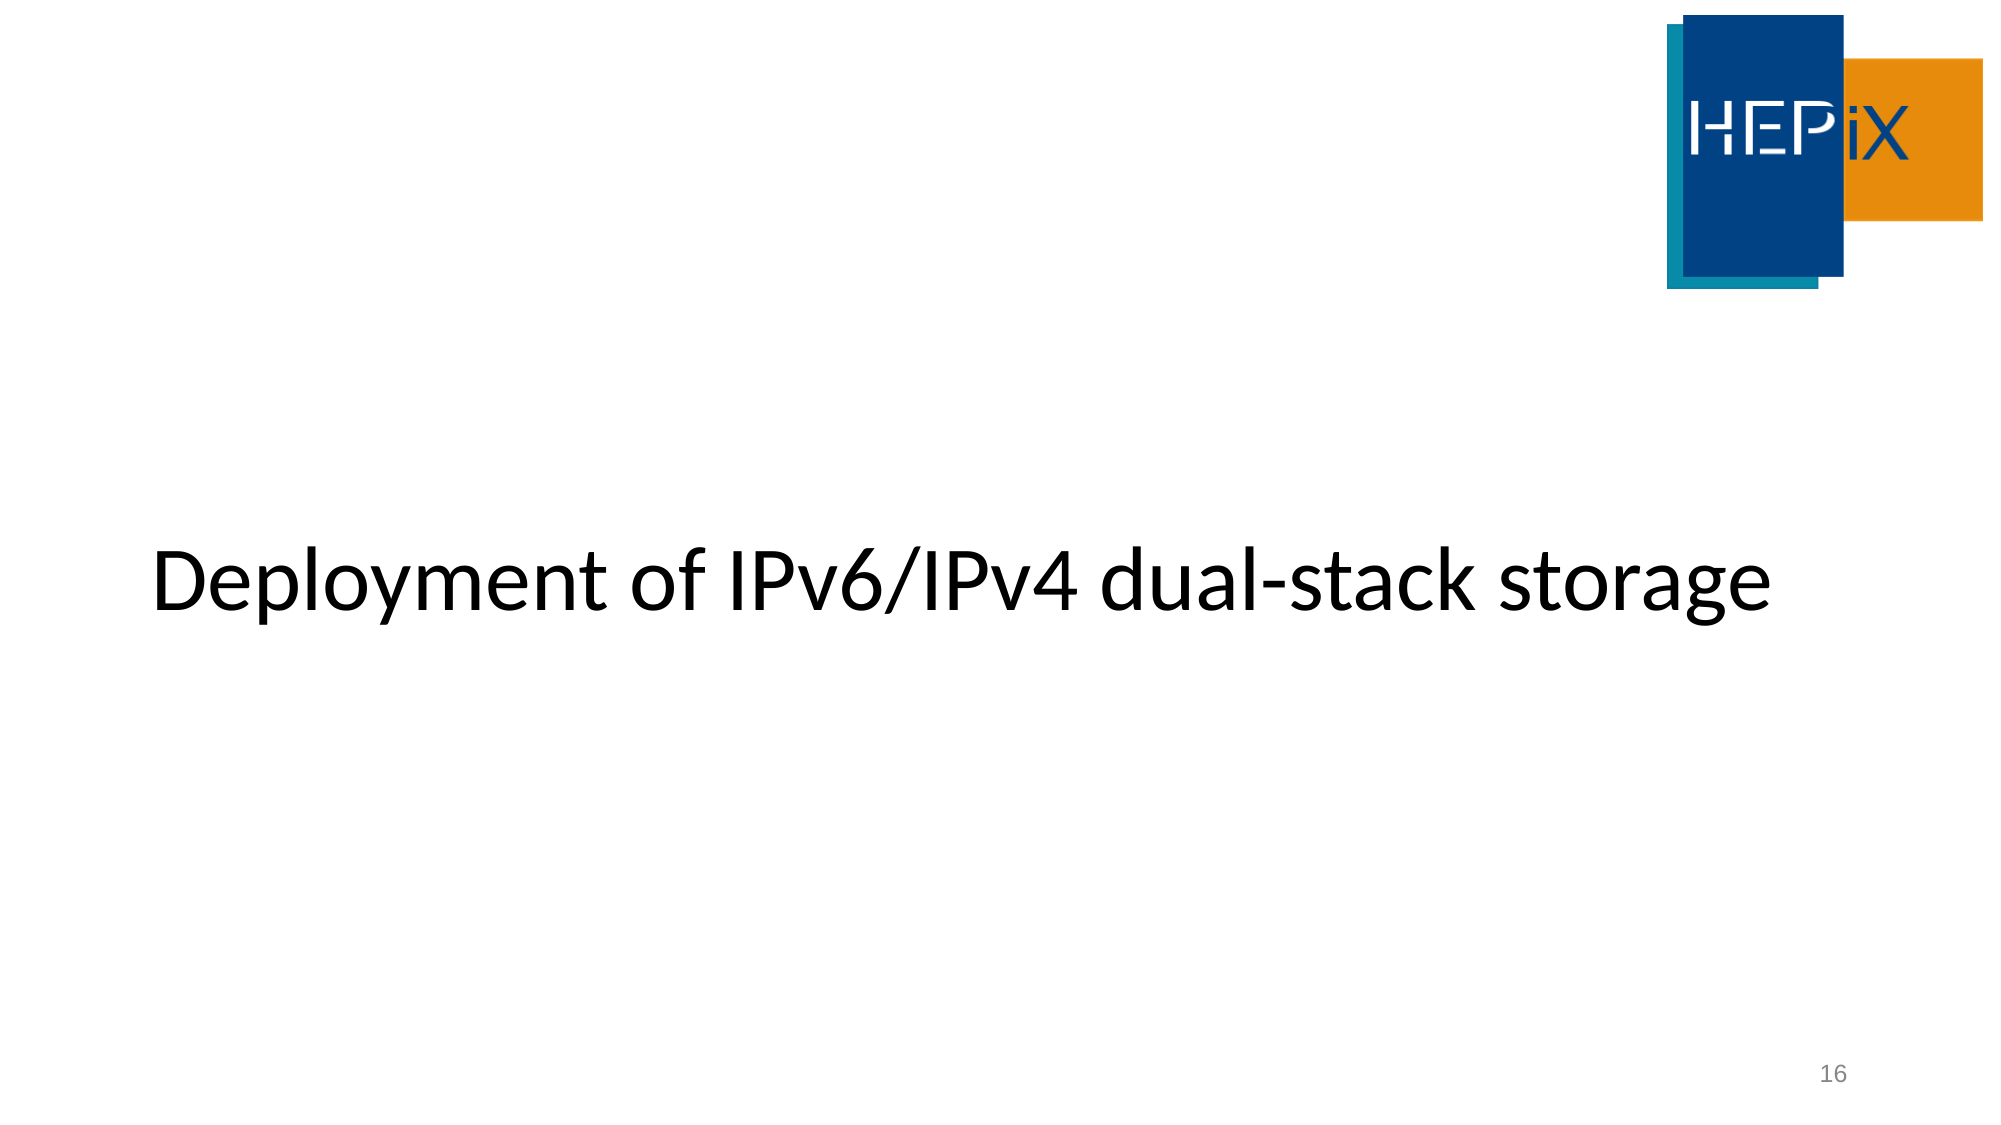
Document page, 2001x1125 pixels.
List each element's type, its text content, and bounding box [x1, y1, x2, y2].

title Deployment of IPv6/IPv4 dual-stack storage [136, 280, 1862, 749]
picture [1667, 15, 1983, 289]
slide_number <number> [1412, 1042, 1863, 1103]
